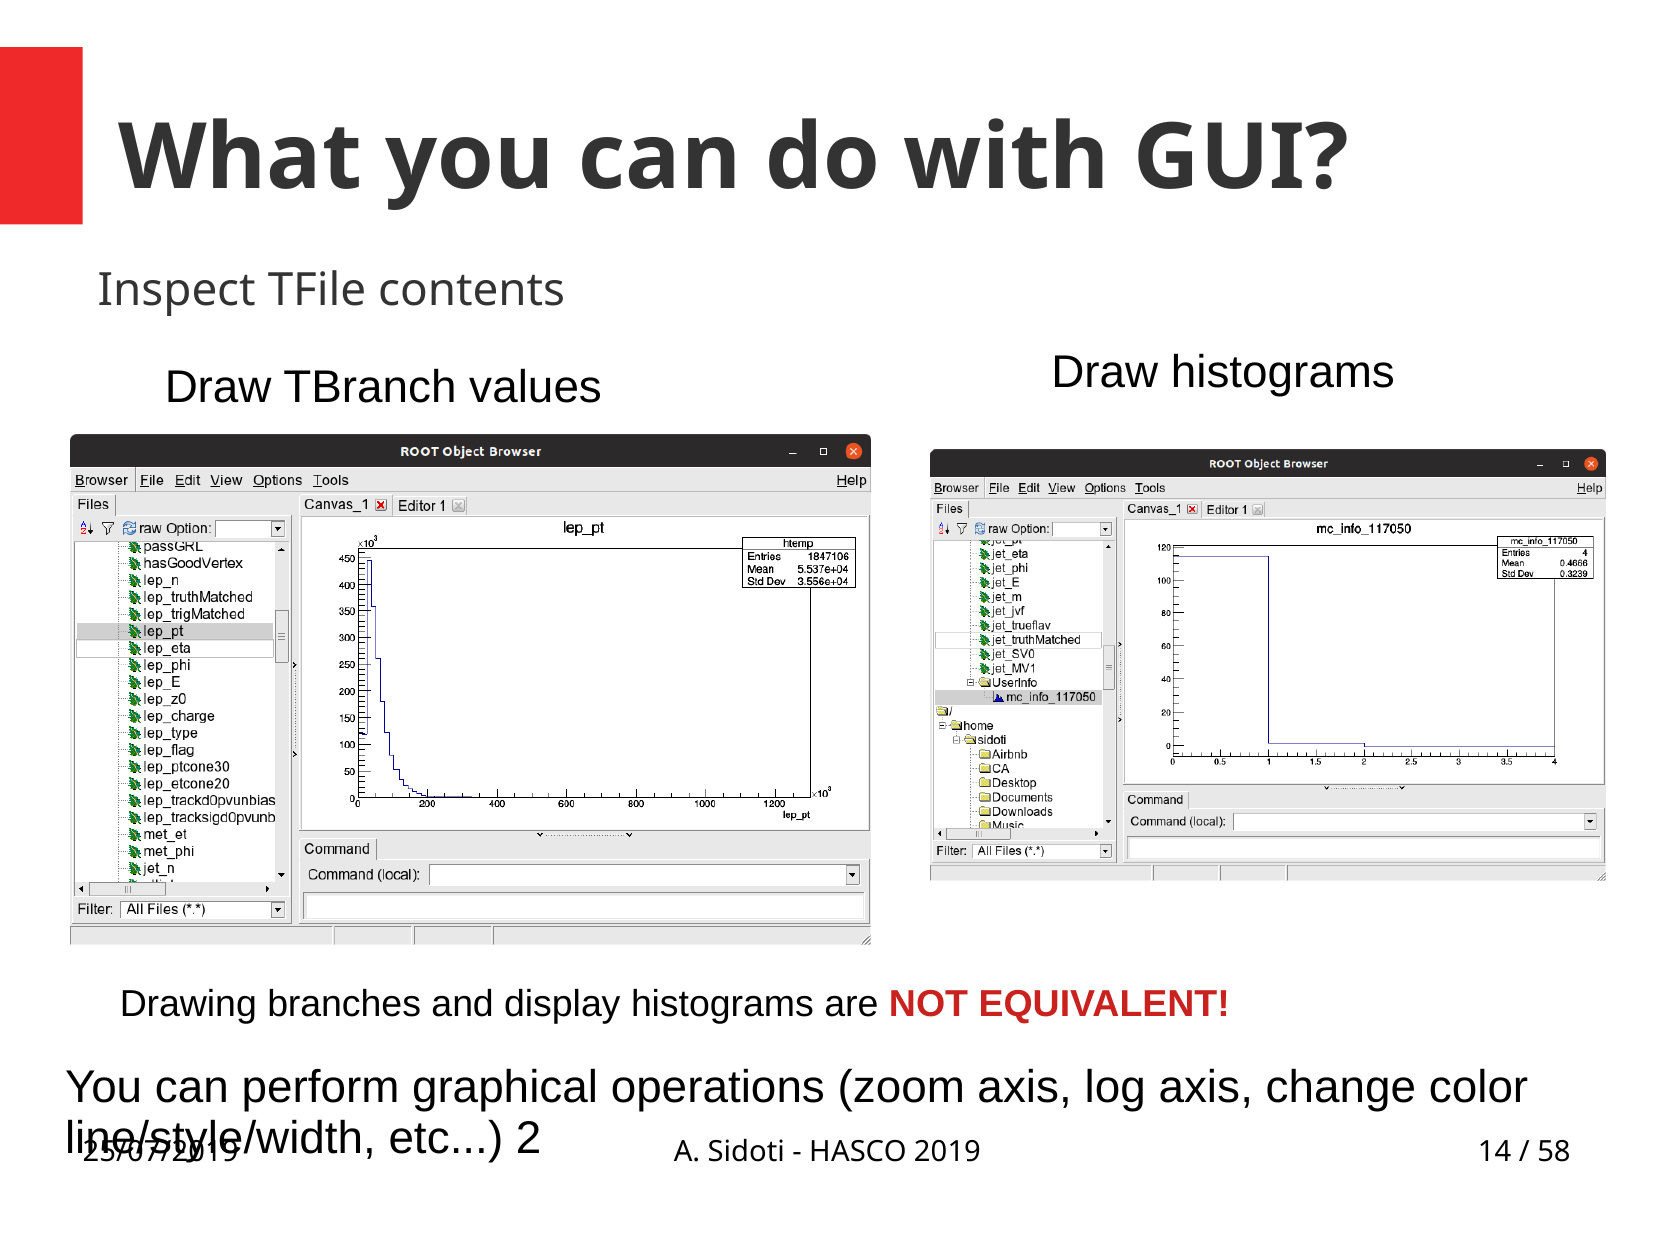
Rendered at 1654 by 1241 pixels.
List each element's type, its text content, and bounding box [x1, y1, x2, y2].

text_box Draw TBranch values [150, 353, 618, 421]
picture [930, 449, 1606, 881]
list Inspect TFile contents [97, 256, 1126, 362]
text_box Draw histograms [1036, 338, 1411, 406]
title What you can do with GUI? [118, 49, 1571, 257]
text_box Drawing branches and display histograms are NOT EQUIVALENT! [105, 975, 1441, 1053]
picture [70, 434, 871, 946]
text_box You can perform graphical operations (zoom axis, log axis, change color line/style/width, etc...) 2 [50, 1053, 1636, 1171]
